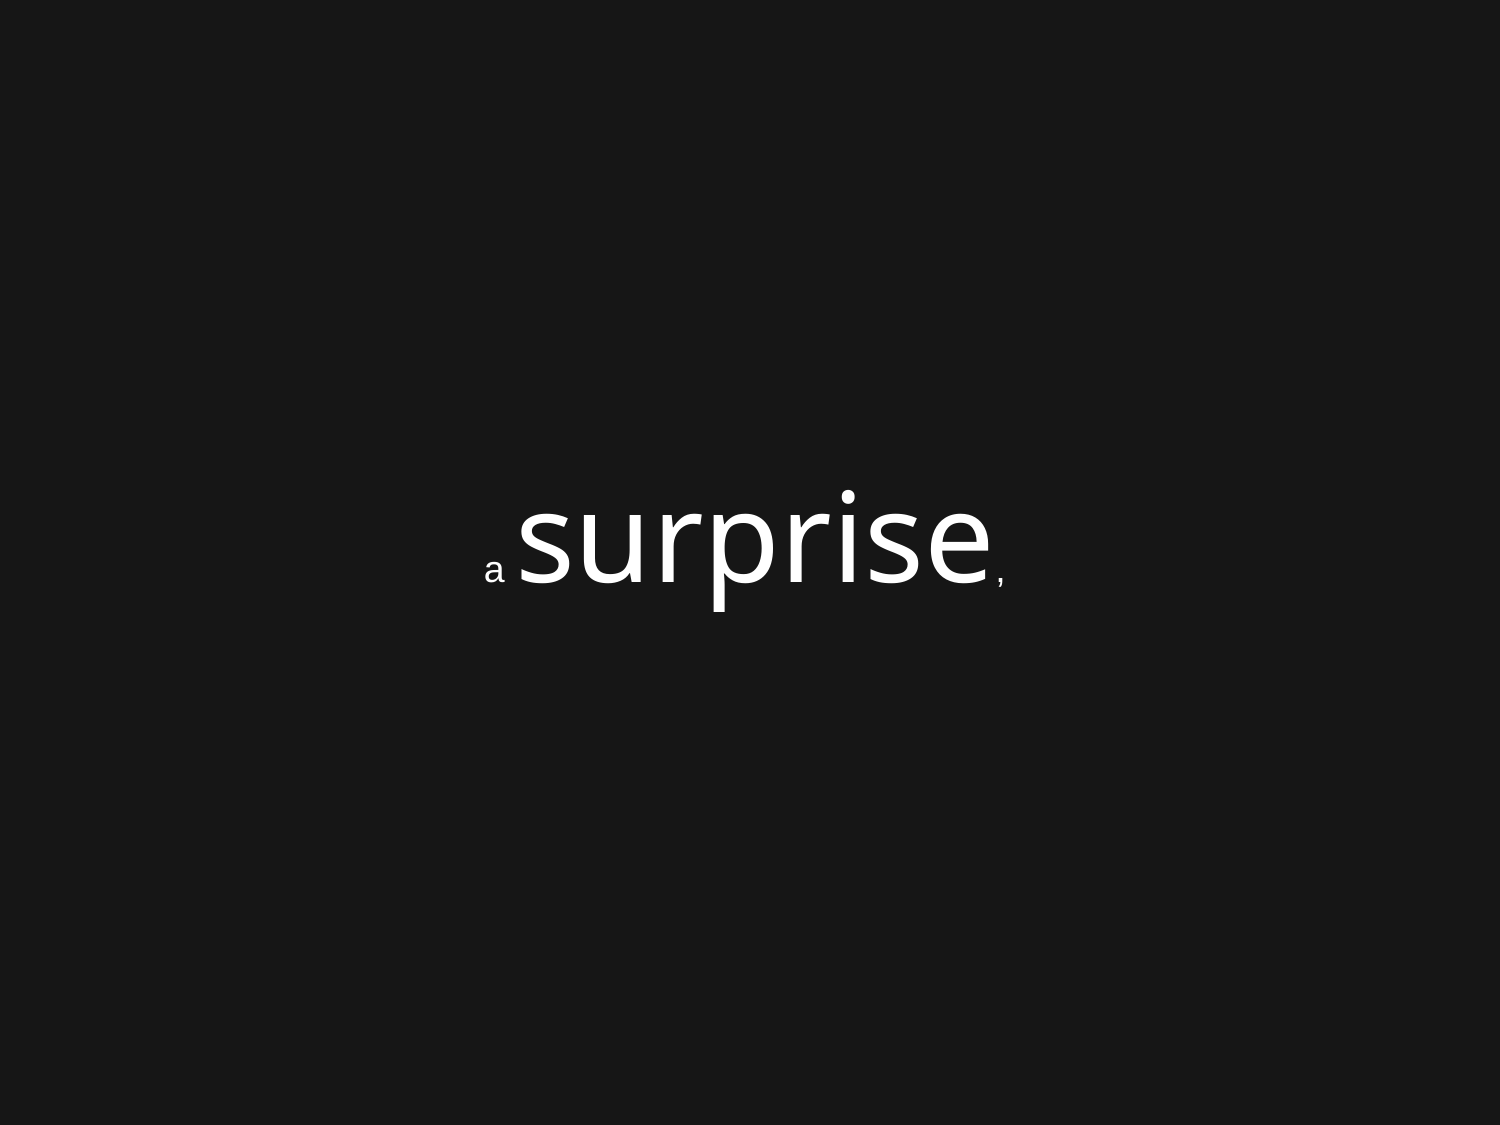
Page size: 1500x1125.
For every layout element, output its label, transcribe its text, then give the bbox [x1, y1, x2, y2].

text_box a surprise, [0, 449, 1500, 616]
